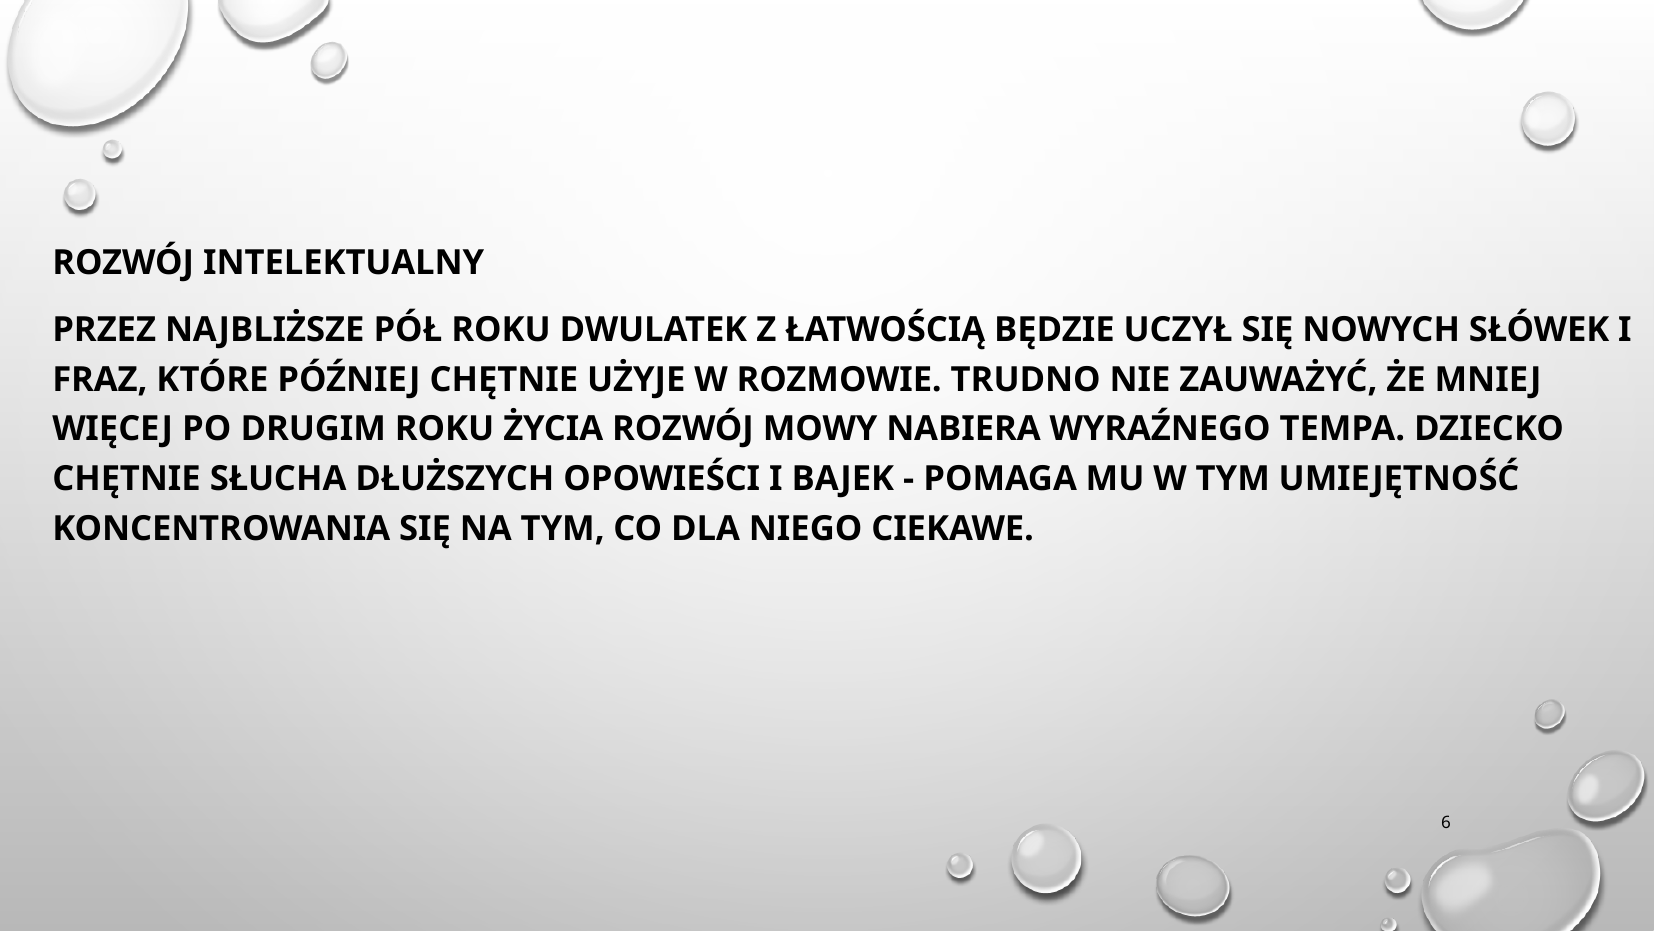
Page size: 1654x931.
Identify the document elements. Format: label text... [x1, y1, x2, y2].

text_box [1426, 798, 1530, 848]
list Rozwój intelektualny Przez najbliższe pół roku dwulatek z łatwością będzie uczył się nowych słówek i fraz, które później chętnie użyje w rozmowie. Trudno nie zauważyć, że mniej więcej po drugim roku życia rozwój mowy nabiera wyraźnego tempa. Dziecko chętnie słucha dłuższych opowieści i bajek - pomaga mu w tym umiejętność koncentrowania się na tym, co dla niego ciekawe. [37, 224, 1654, 764]
